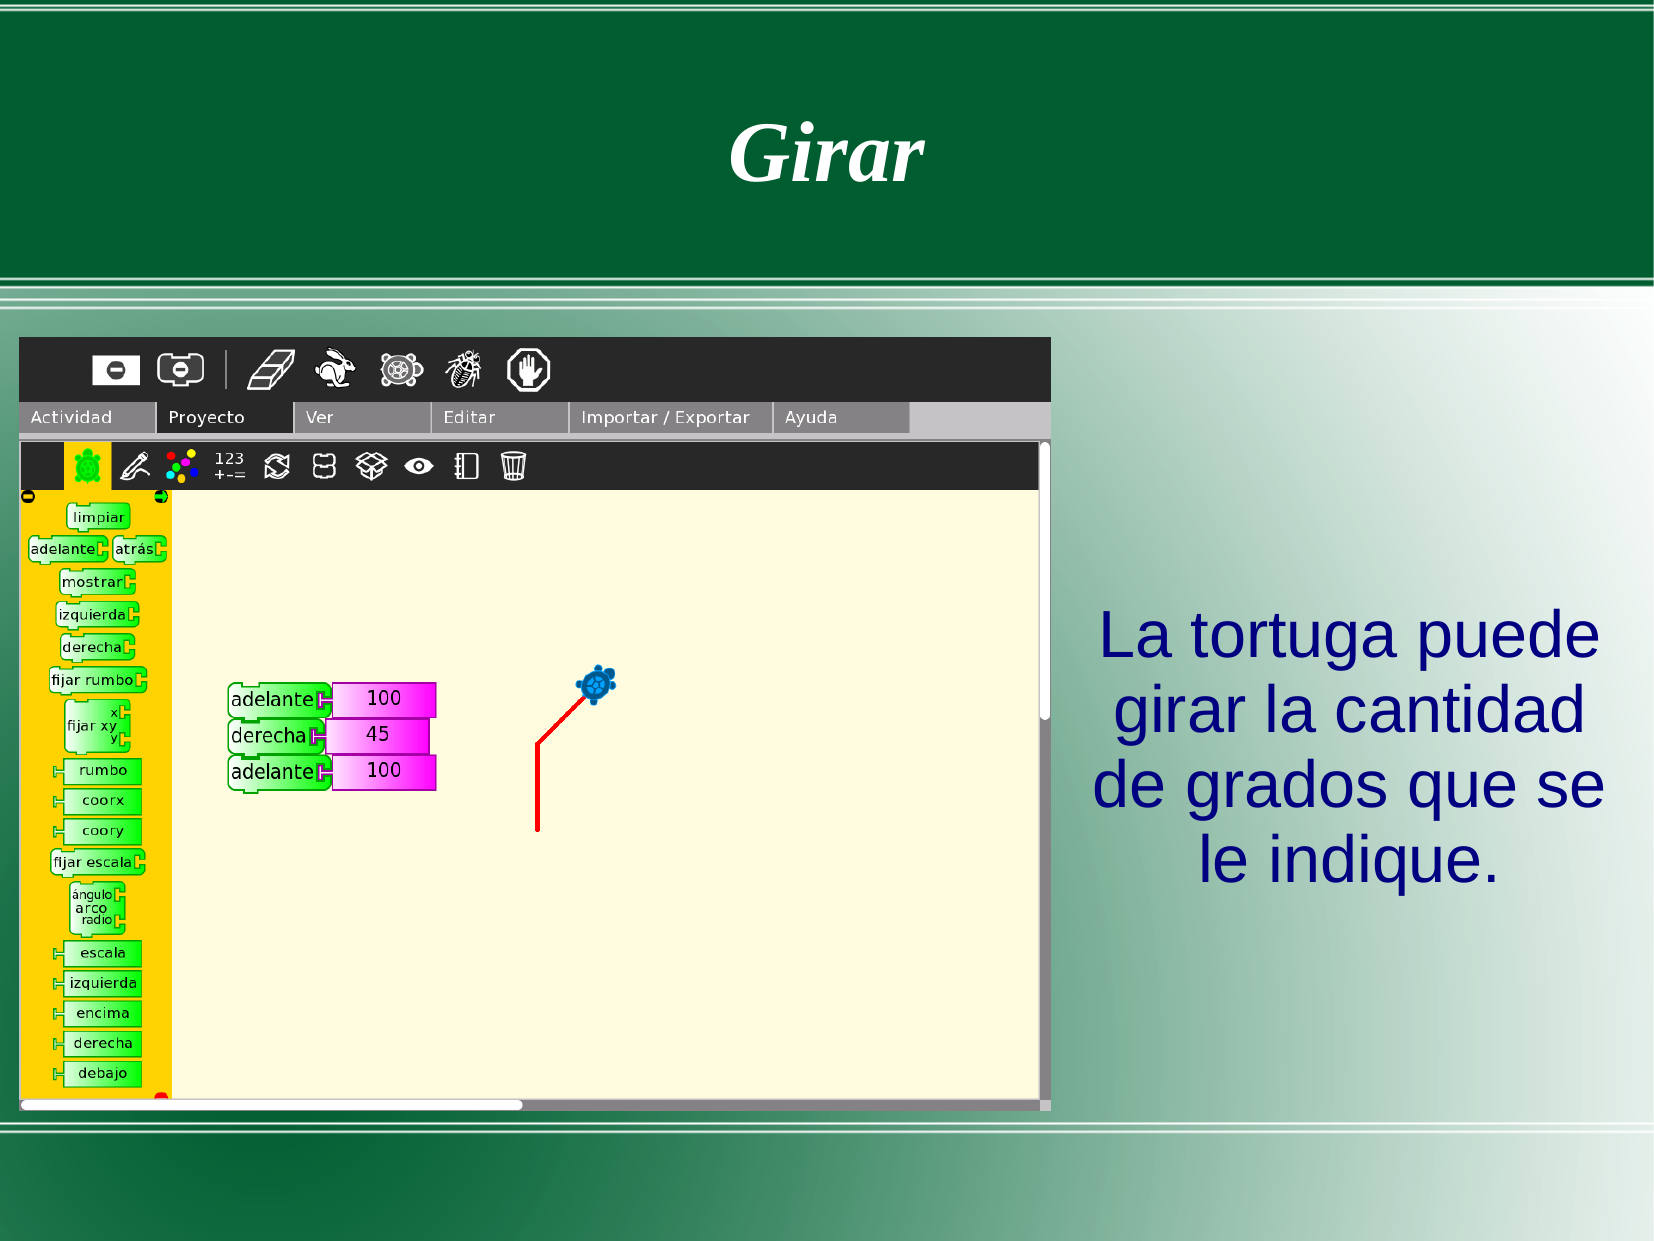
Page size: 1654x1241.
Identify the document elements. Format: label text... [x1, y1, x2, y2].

picture [0, 0, 1654, 1241]
title Girar [82, 49, 1571, 257]
subtitle La tortuga puede girar la cantidad de grados que se le indique. [1087, 337, 1613, 1156]
